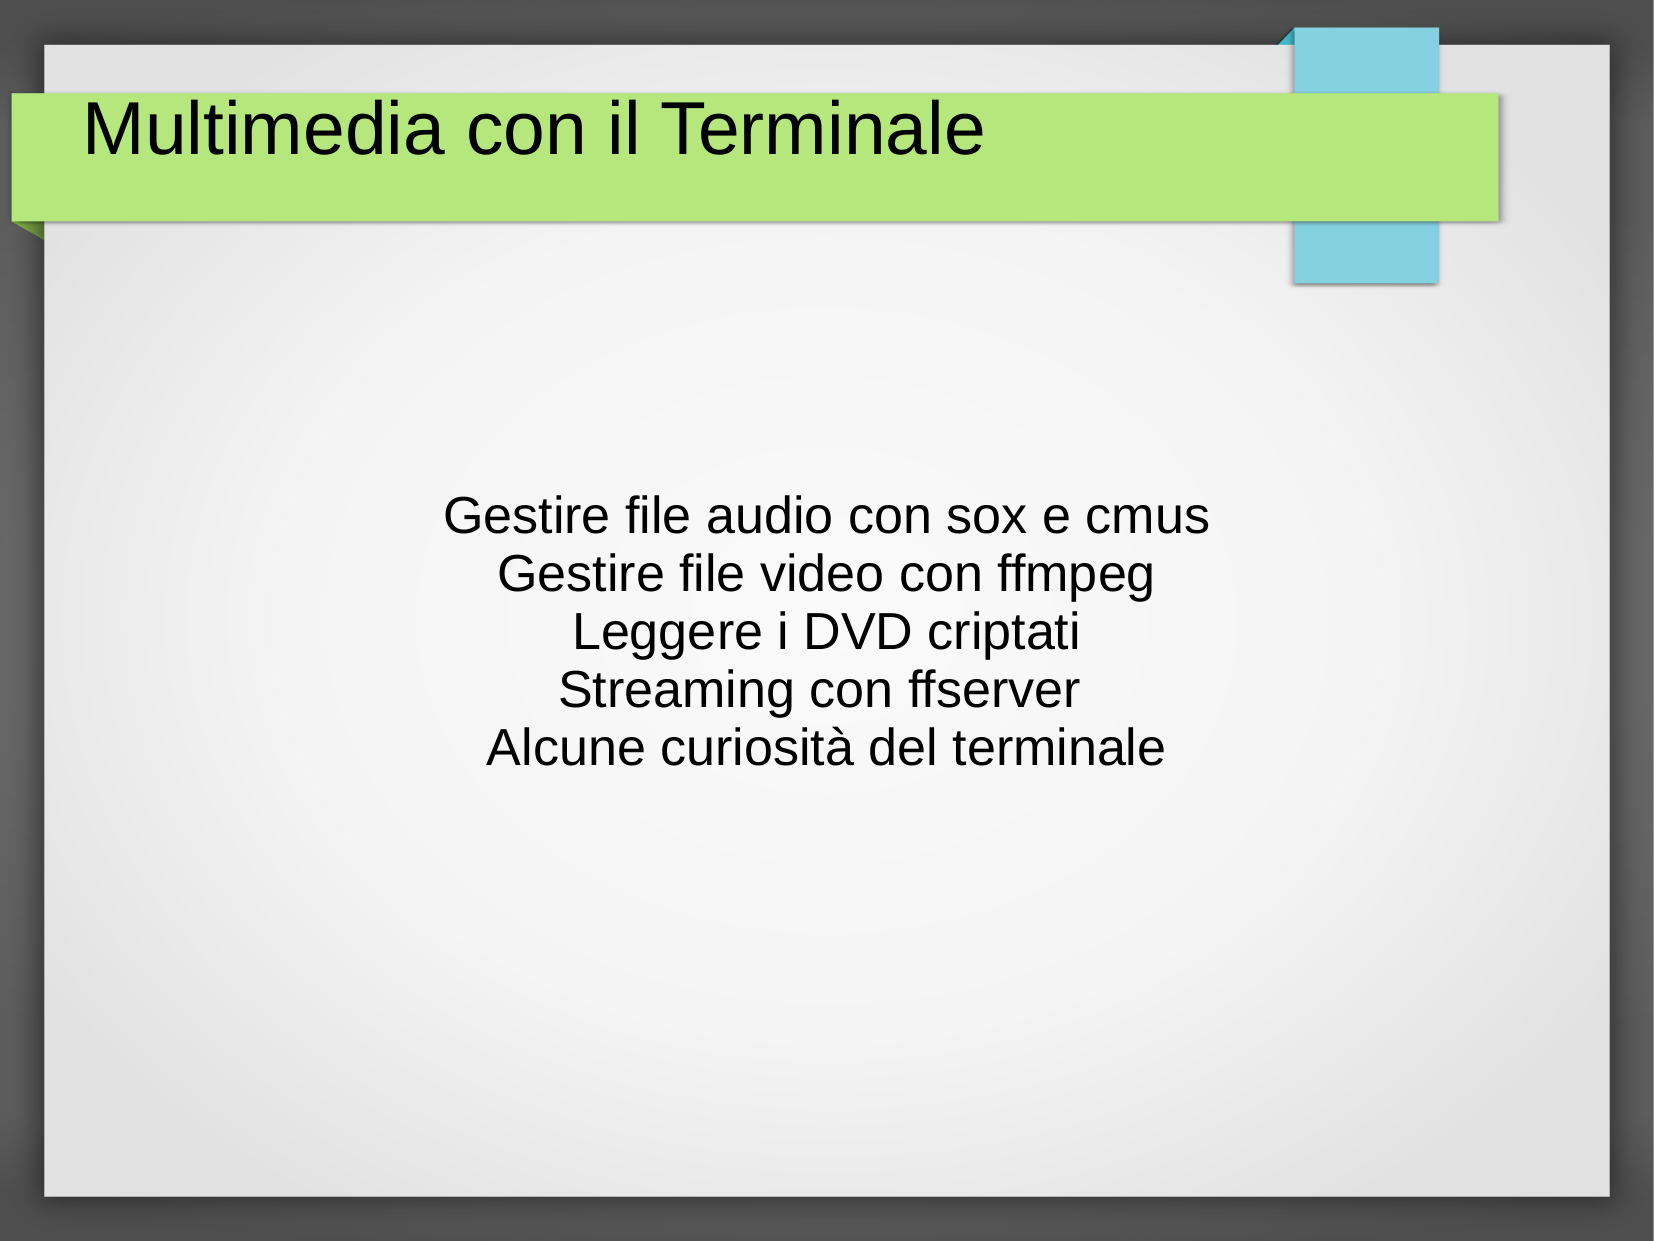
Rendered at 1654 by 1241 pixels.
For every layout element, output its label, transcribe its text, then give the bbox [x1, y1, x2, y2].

picture [0, 0, 1654, 1241]
subtitle Gestire file audio con sox e cmus Gestire file video con ffmpeg Leggere i DVD criptati Streaming con ffserver Alcune curiosità del terminale [82, 295, 1571, 1015]
title Multimedia con il Terminale [82, 44, 1264, 213]
